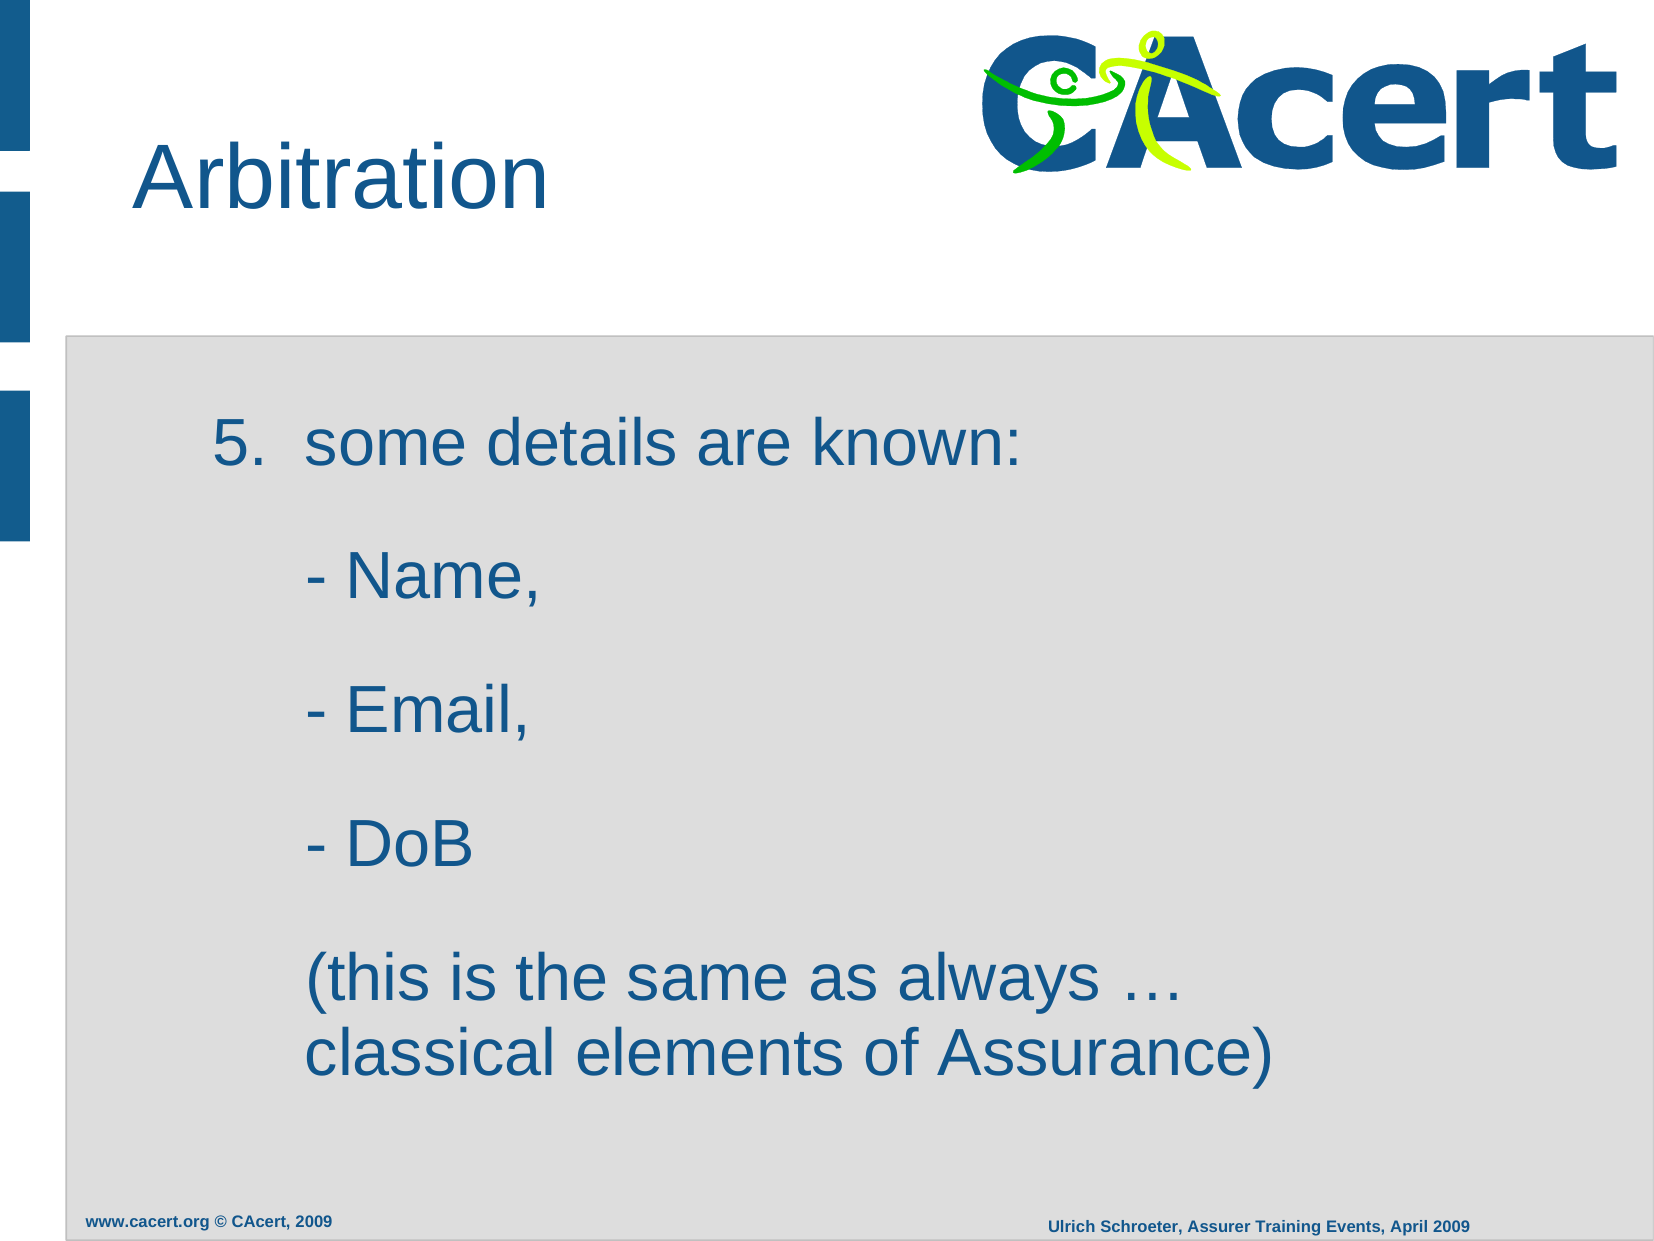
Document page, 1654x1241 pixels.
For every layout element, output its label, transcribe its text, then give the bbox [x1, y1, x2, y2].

text_box 5. some details are known: - Name, - Email, - DoB (this is the same as always … classical elements of Assurance) [142, 397, 1291, 1097]
text_box Arbitration [118, 118, 567, 236]
